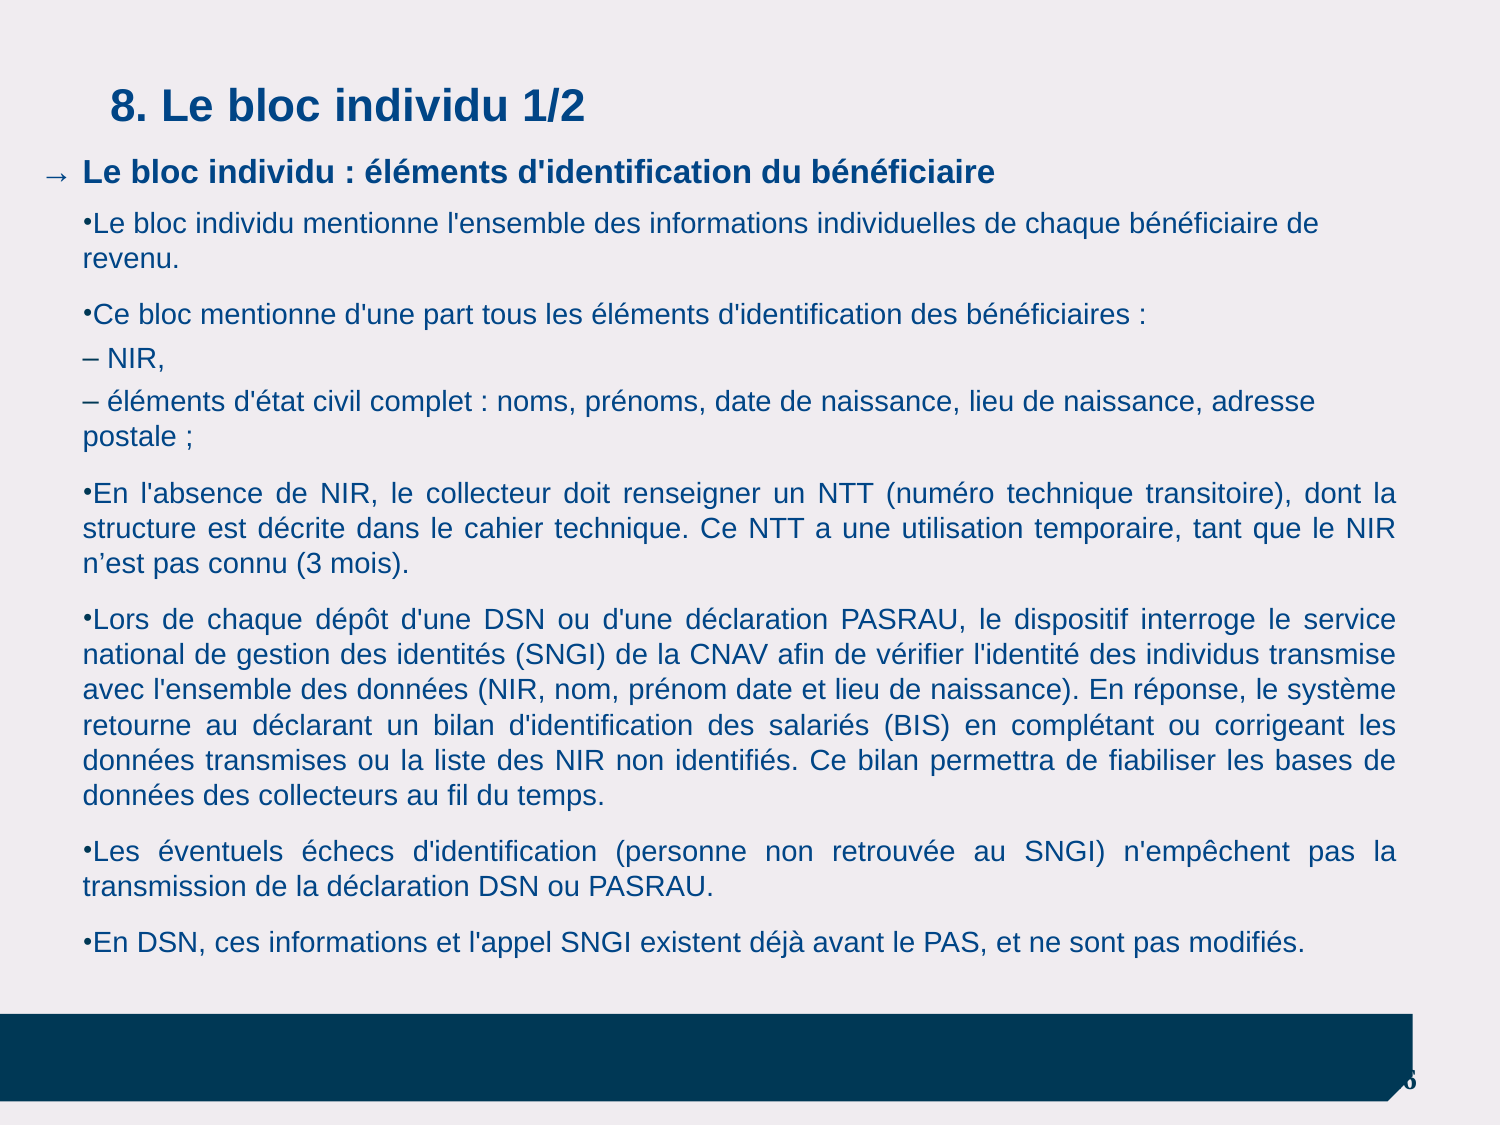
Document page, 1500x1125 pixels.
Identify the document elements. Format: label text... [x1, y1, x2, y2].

text_box [0, 1013, 1413, 1102]
text_box → Le bloc individu : éléments d'identification du bénéficiaire [30, 150, 1170, 195]
title 8. Le bloc individu 1/2 [110, 51, 1426, 162]
list Le bloc individu mentionne l'ensemble des informations individuelles de chaque bénéficiaire de revenu. Ce bloc mentionne d'une part tous les éléments d'identification des bénéficiaires : NIR, éléments d'état civil complet : noms, prénoms, date de naissance, lieu de naissance, adresse postale ; En l'absence de NIR, le collecteur doit renseigner un NTT (numéro technique transitoire), dont la structure est décrite dans le cahier technique. Ce NTT a une utilisation temporaire, tant que le NIR n’est pas connu (3 mois). Lors de chaque dépôt d'une DSN ou d'une déclaration PASRAU, le dispositif interroge le service national de gestion des identités (SNGI) de la CNAV afin de vérifier l'identité des individus transmise avec l'ensemble des données (NIR, nom, prénom date et lieu de naissance). En réponse, le système retourne au déclarant un bilan d'identification des salariés (BIS) en complétant ou corrigeant les données transmises ou la liste des NIR non identifiés. Ce bilan permettra de fiabiliser les bases de données des collecteurs au fil du temps. Les éventuels échecs d'identification (personne non retrouvée au SNGI) n'empêchent pas la transmission de la déclaration DSN ou PASRAU. En DSN, ces informations et l'appel SNGI existent déjà avant le PAS, et ne sont pas modifiés. [82, 203, 1418, 997]
